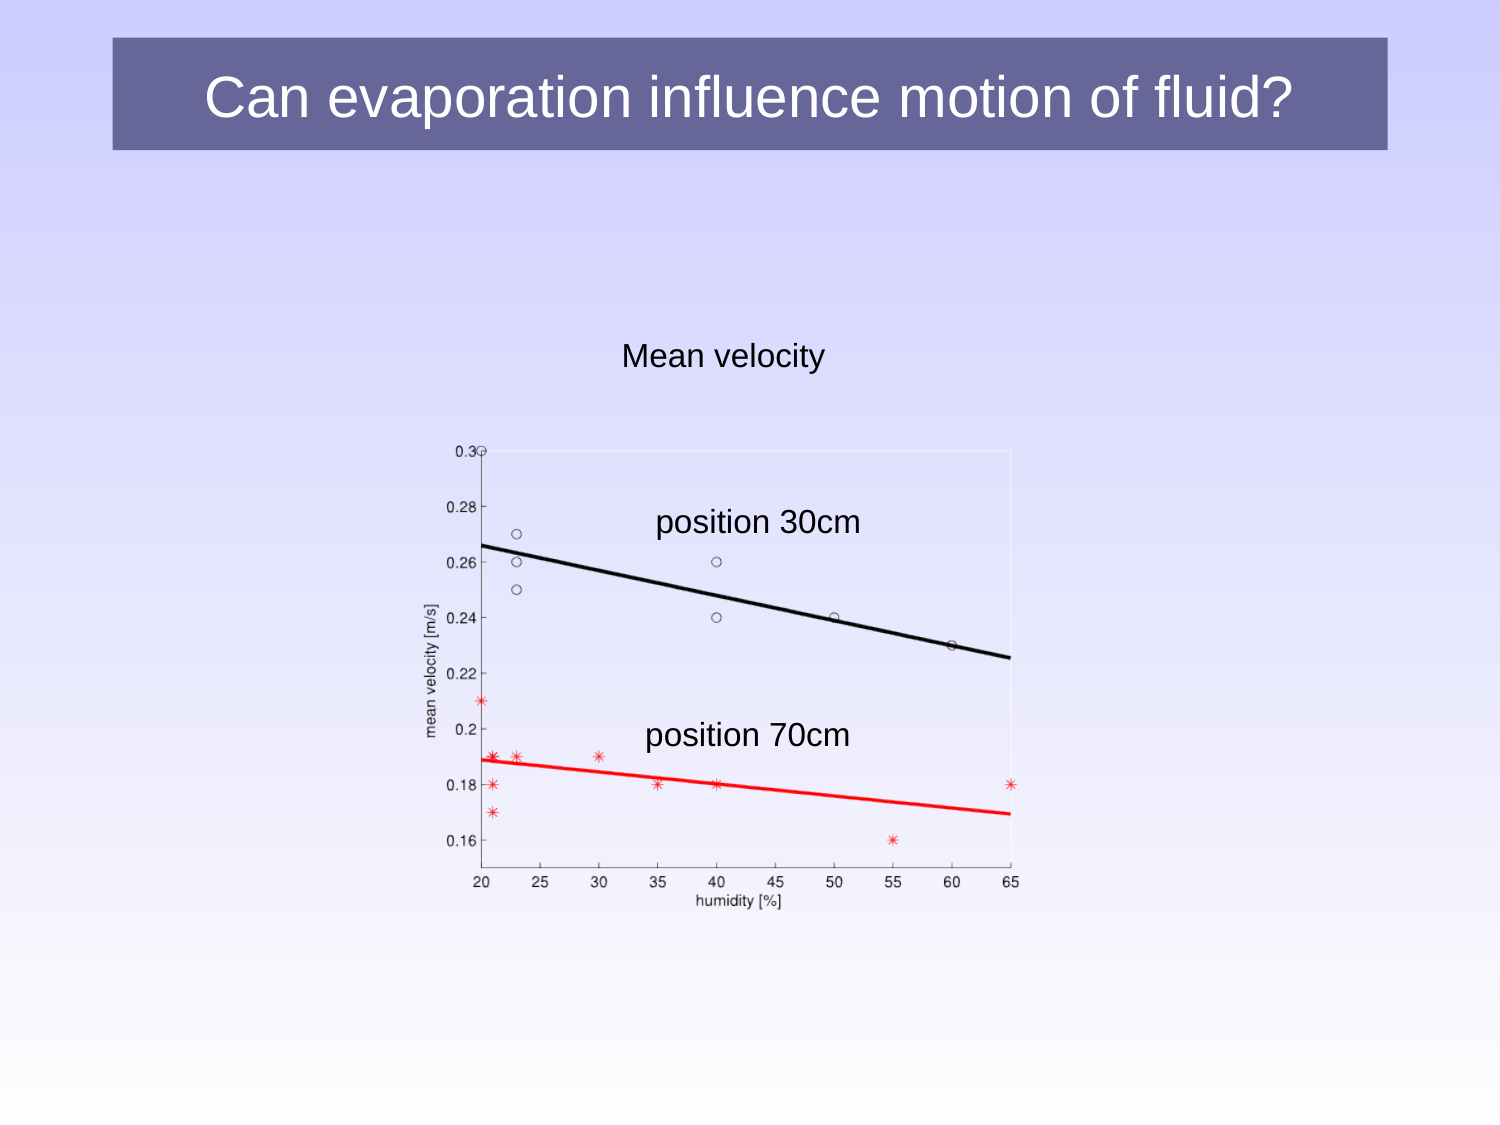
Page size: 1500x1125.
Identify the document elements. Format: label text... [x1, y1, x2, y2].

text_box Mean velocity [606, 330, 922, 402]
text_box position 70cm [630, 709, 956, 762]
picture [423, 442, 1022, 910]
text_box Can evaporation influence motion of fluid? [112, 37, 1388, 151]
text_box position 30cm [640, 496, 956, 567]
